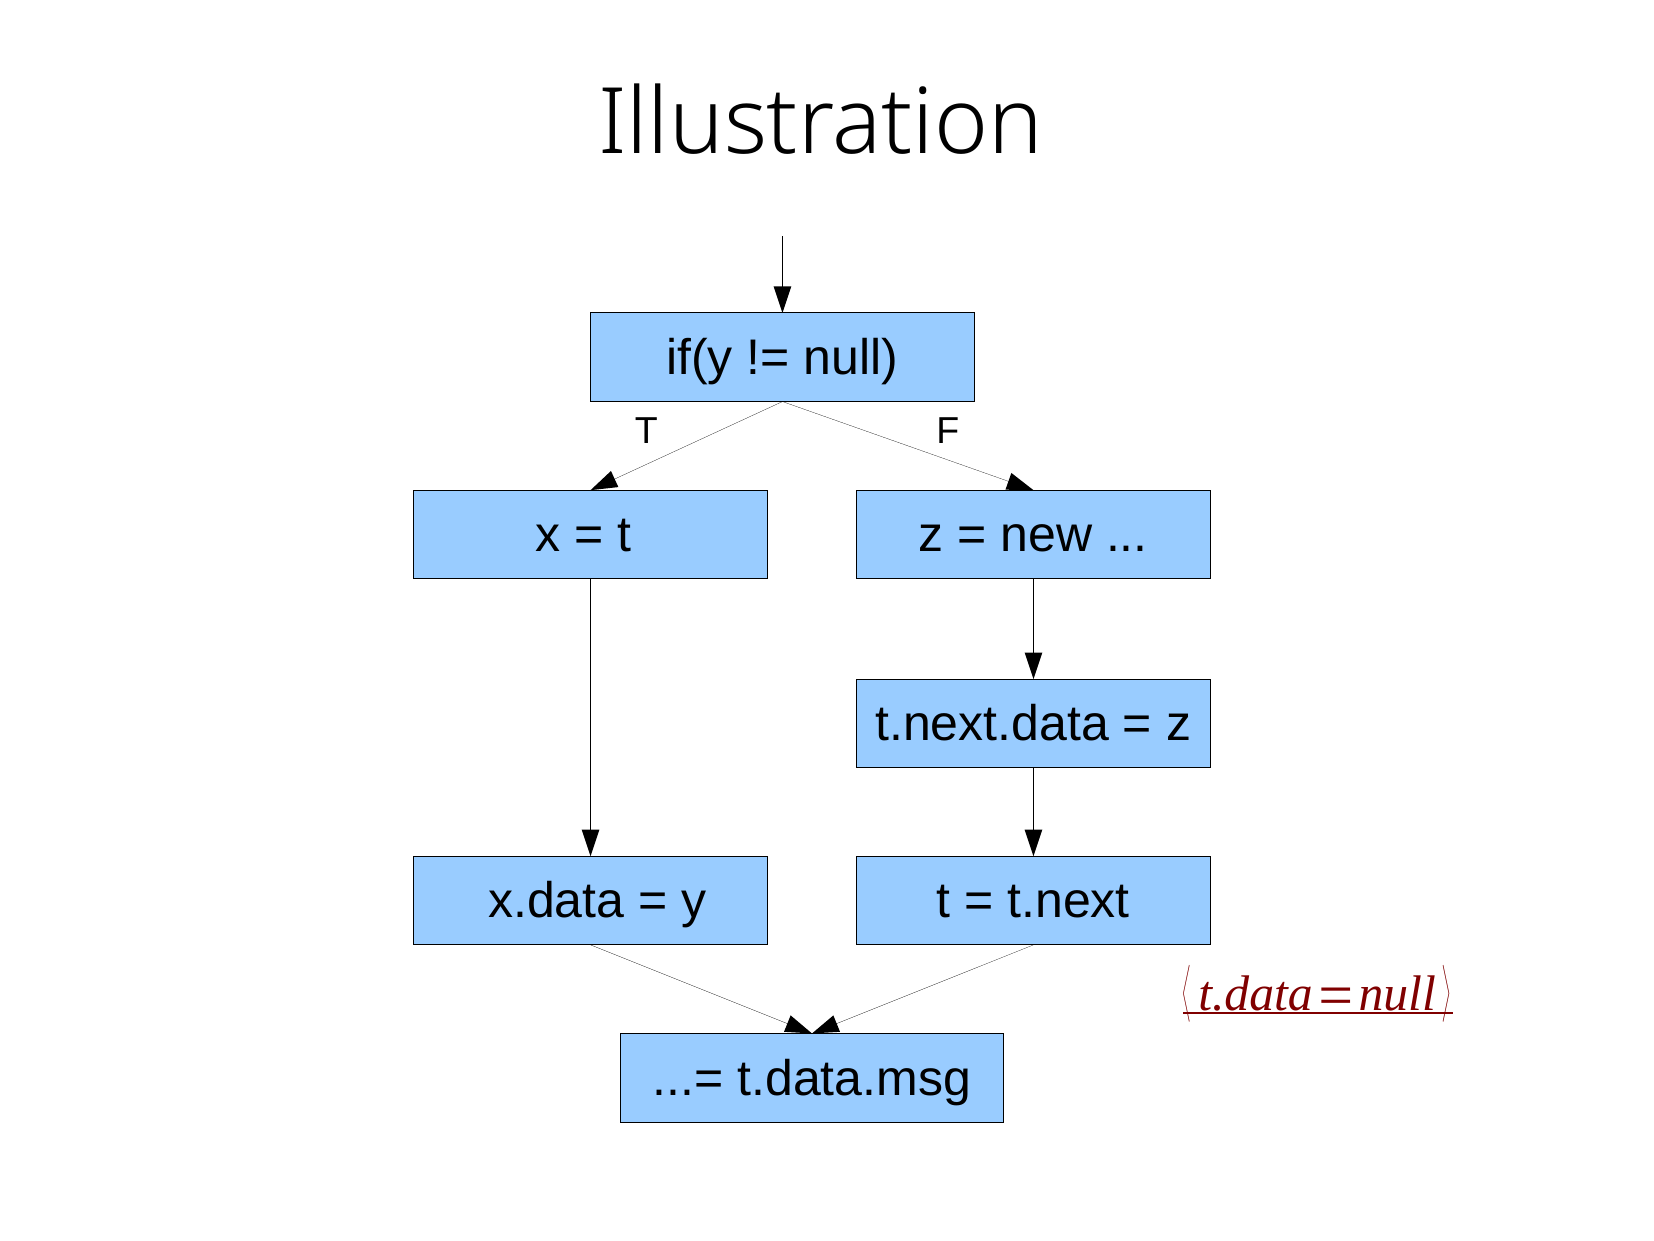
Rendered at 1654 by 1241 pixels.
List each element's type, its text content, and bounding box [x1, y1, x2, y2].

text_box ...= t.data.msg [620, 1033, 1004, 1123]
text_box F [921, 401, 975, 459]
text_box x = t [413, 490, 768, 579]
chart [1174, 962, 1462, 1024]
text_box z = new ... [856, 490, 1211, 579]
title Illustration [76, 58, 1565, 178]
text_box t.next.data = z [856, 679, 1211, 768]
text_box t = t.next [856, 856, 1211, 945]
text_box if(y != null) [590, 312, 975, 402]
text_box T [620, 401, 673, 459]
text_box x.data = y [413, 856, 768, 945]
